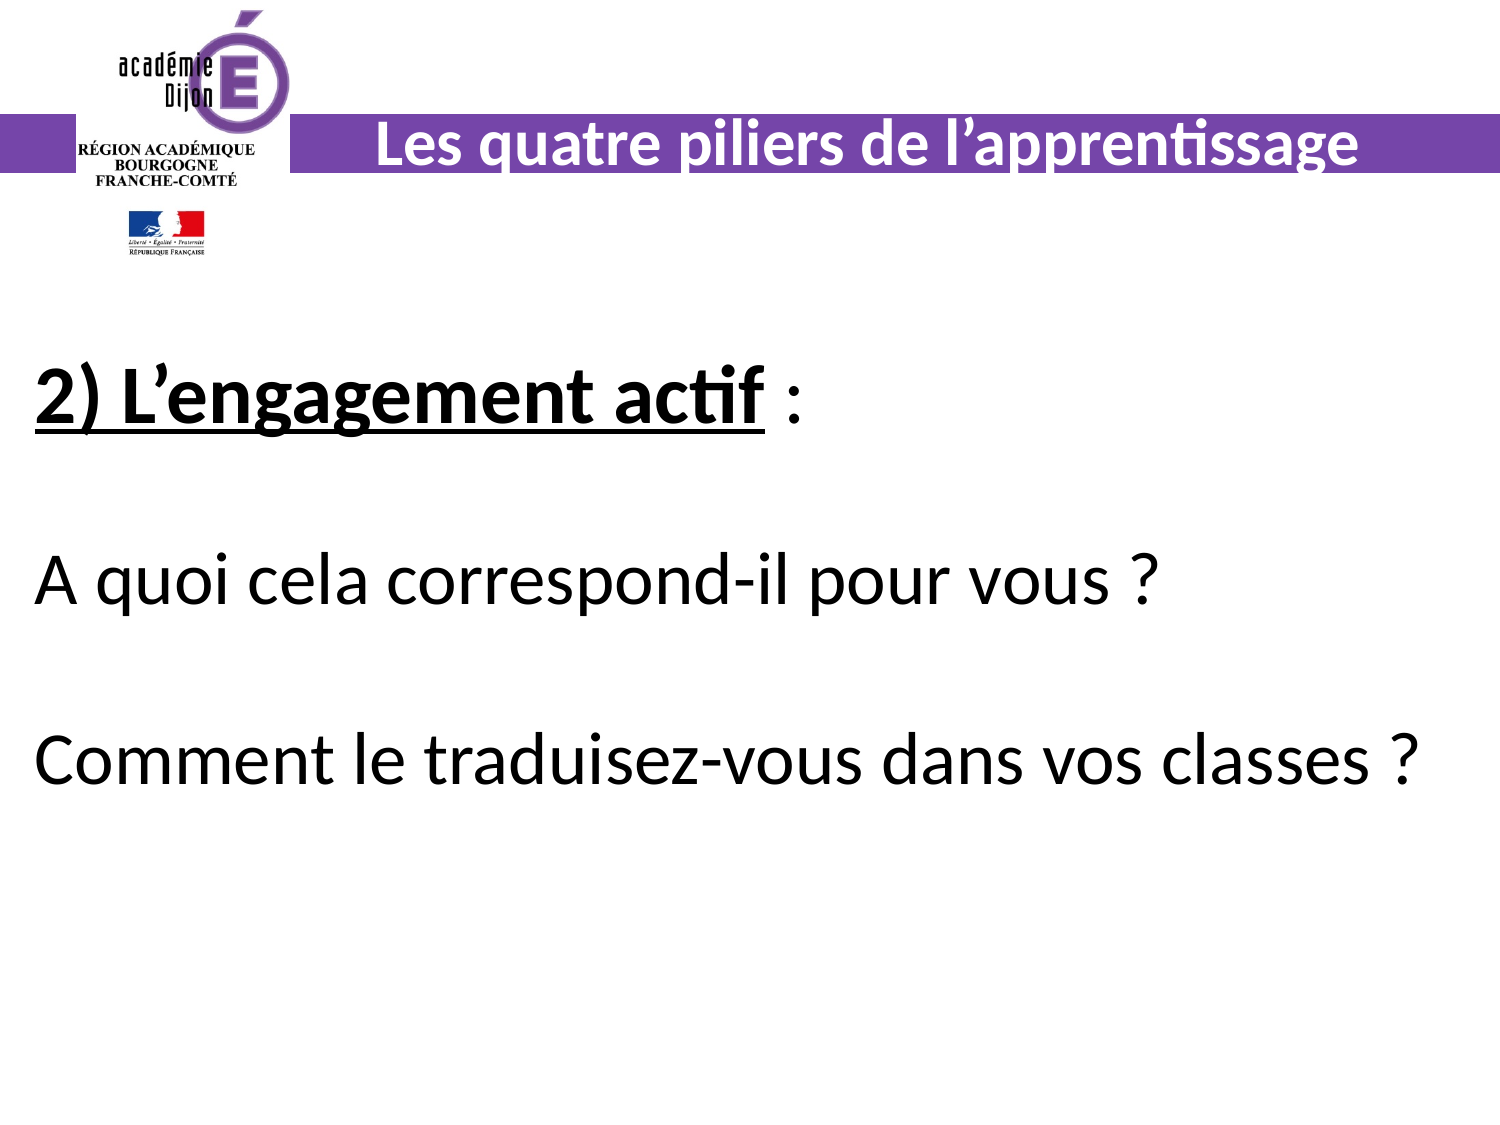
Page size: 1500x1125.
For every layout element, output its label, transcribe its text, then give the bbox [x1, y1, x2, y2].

text_box 2) L’engagement actif : A quoi cela correspond-il pour vous ? Comment le traduisez-vous dans vos classes ? [20, 332, 1468, 807]
title Les quatre piliers de l’apprentissage [360, 45, 1426, 233]
